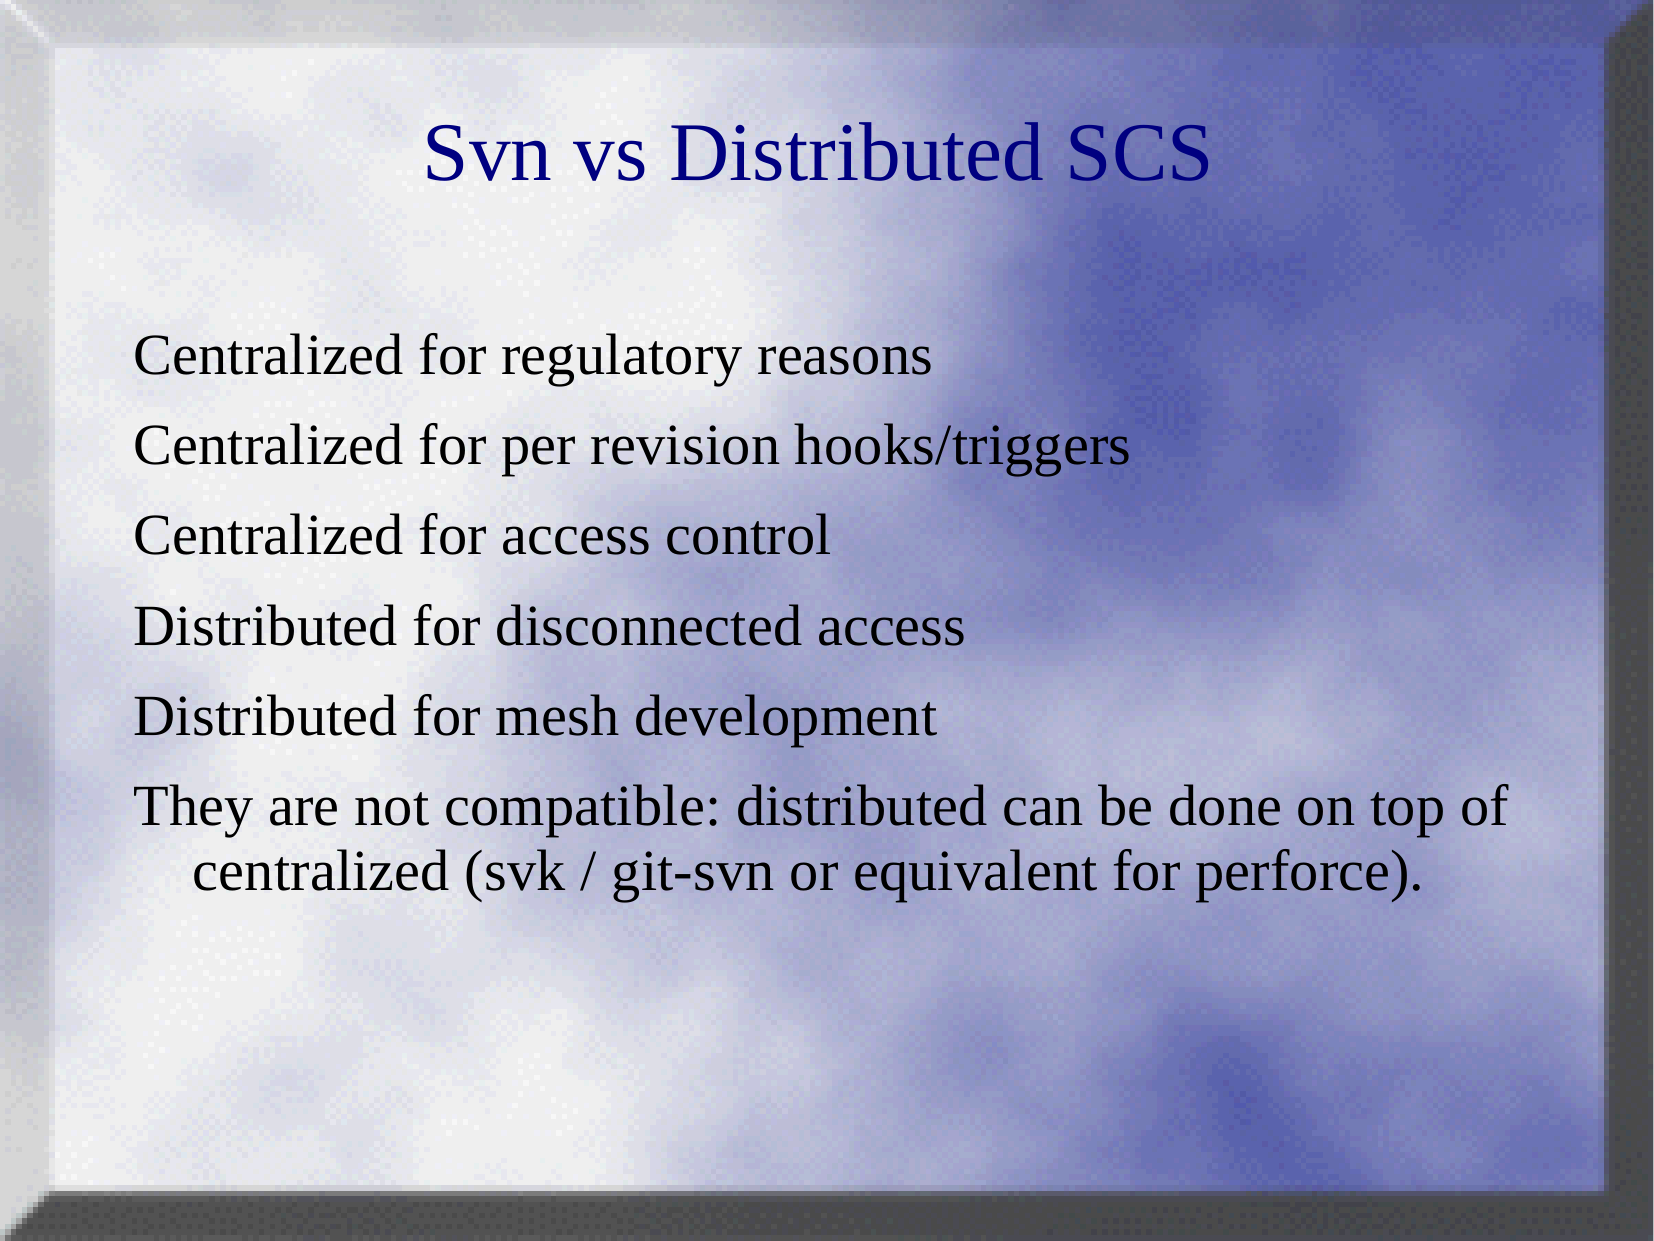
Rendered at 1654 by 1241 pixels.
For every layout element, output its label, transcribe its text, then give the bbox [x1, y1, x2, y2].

title Svn vs Distributed SCS [199, 98, 1439, 206]
picture [0, 0, 1654, 1241]
list Centralized for regulatory reasons Centralized for per revision hooks/triggers Centralized for access control Distributed for disconnected access Distributed for mesh development They are not compatible: distributed can be done on top of centralized (svk / git-svn or equivalent for perforce). [133, 322, 1546, 1000]
